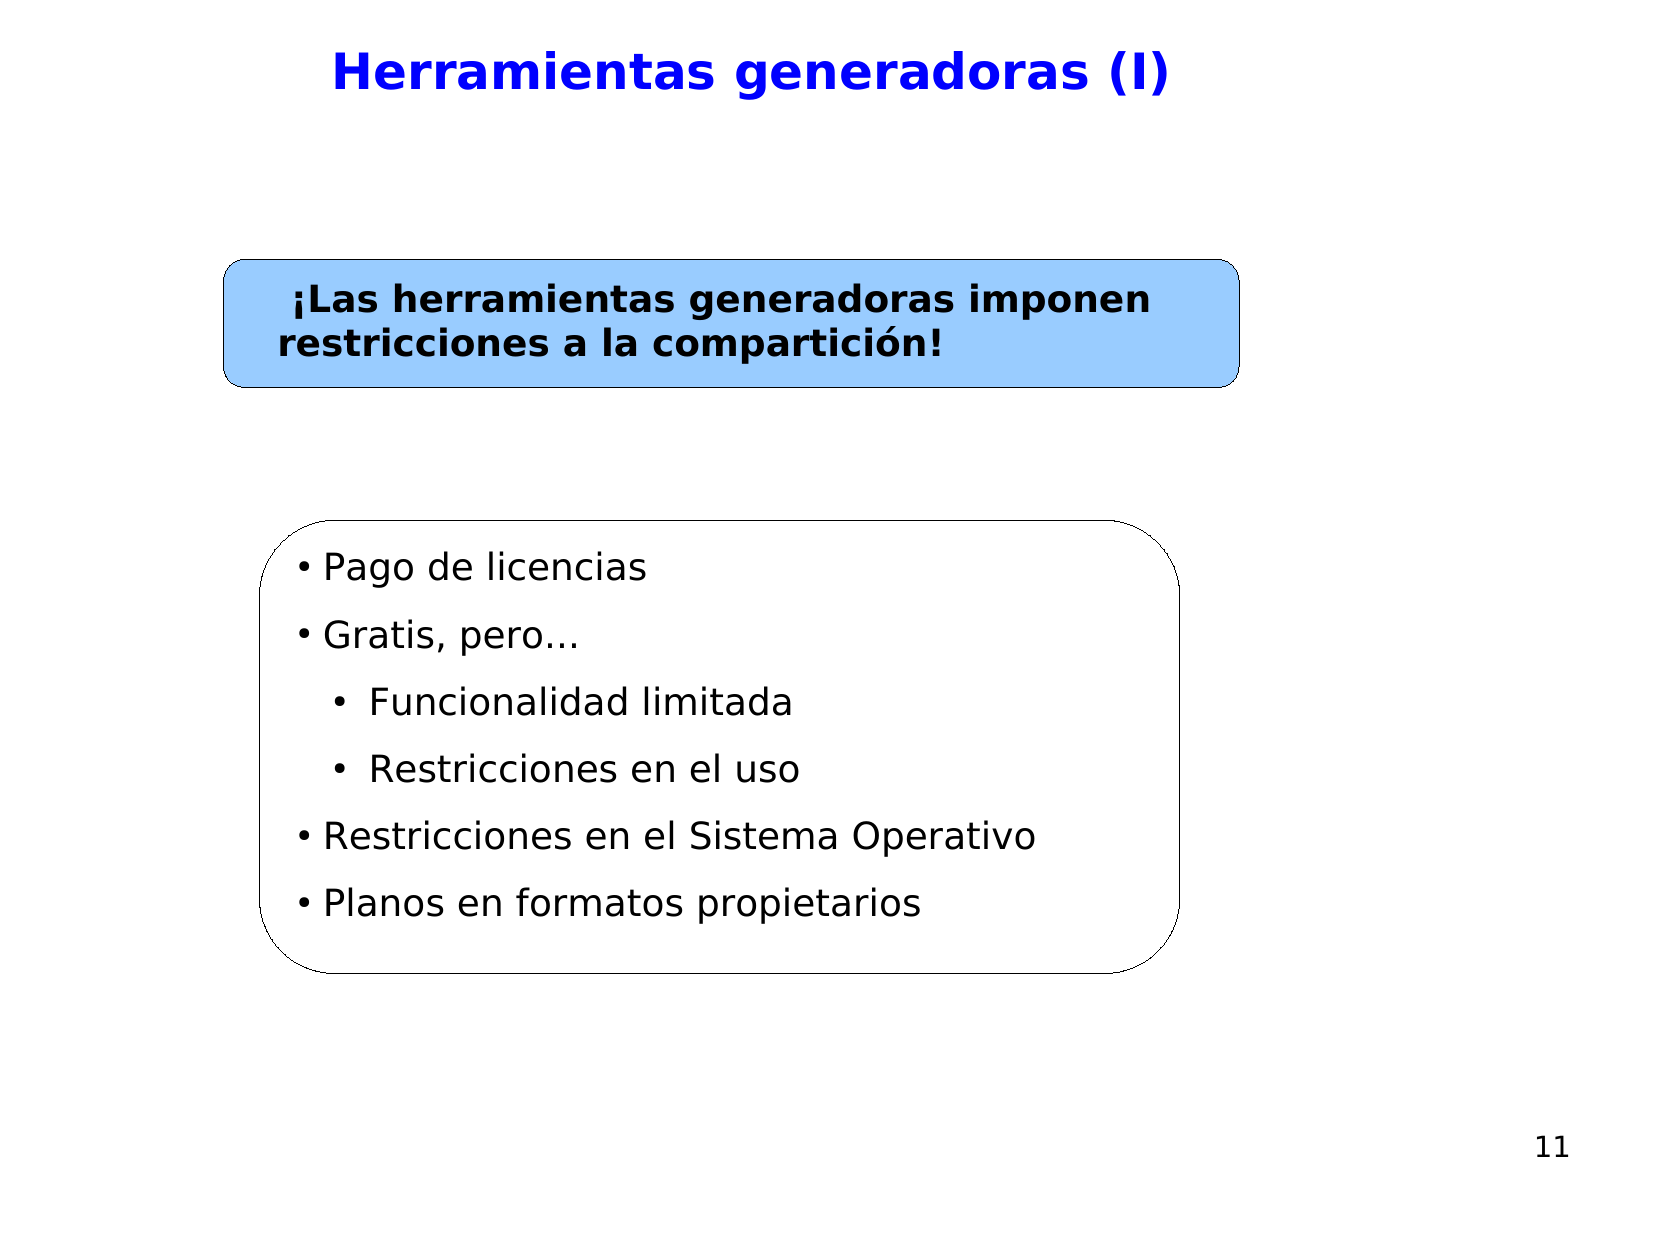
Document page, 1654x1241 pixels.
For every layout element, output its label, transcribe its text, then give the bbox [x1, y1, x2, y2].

text_box ¡Las herramientas generadoras imponen restricciones a la compartición! [262, 270, 1200, 373]
text_box [223, 259, 1240, 388]
text_box Pago de licencias Gratis, pero... Funcionalidad limitada Restricciones en el uso Restricciones en el Sistema Operativo Planos en formatos propietarios [282, 538, 1086, 933]
text_box Herramientas generadoras (I) [317, 35, 1187, 109]
